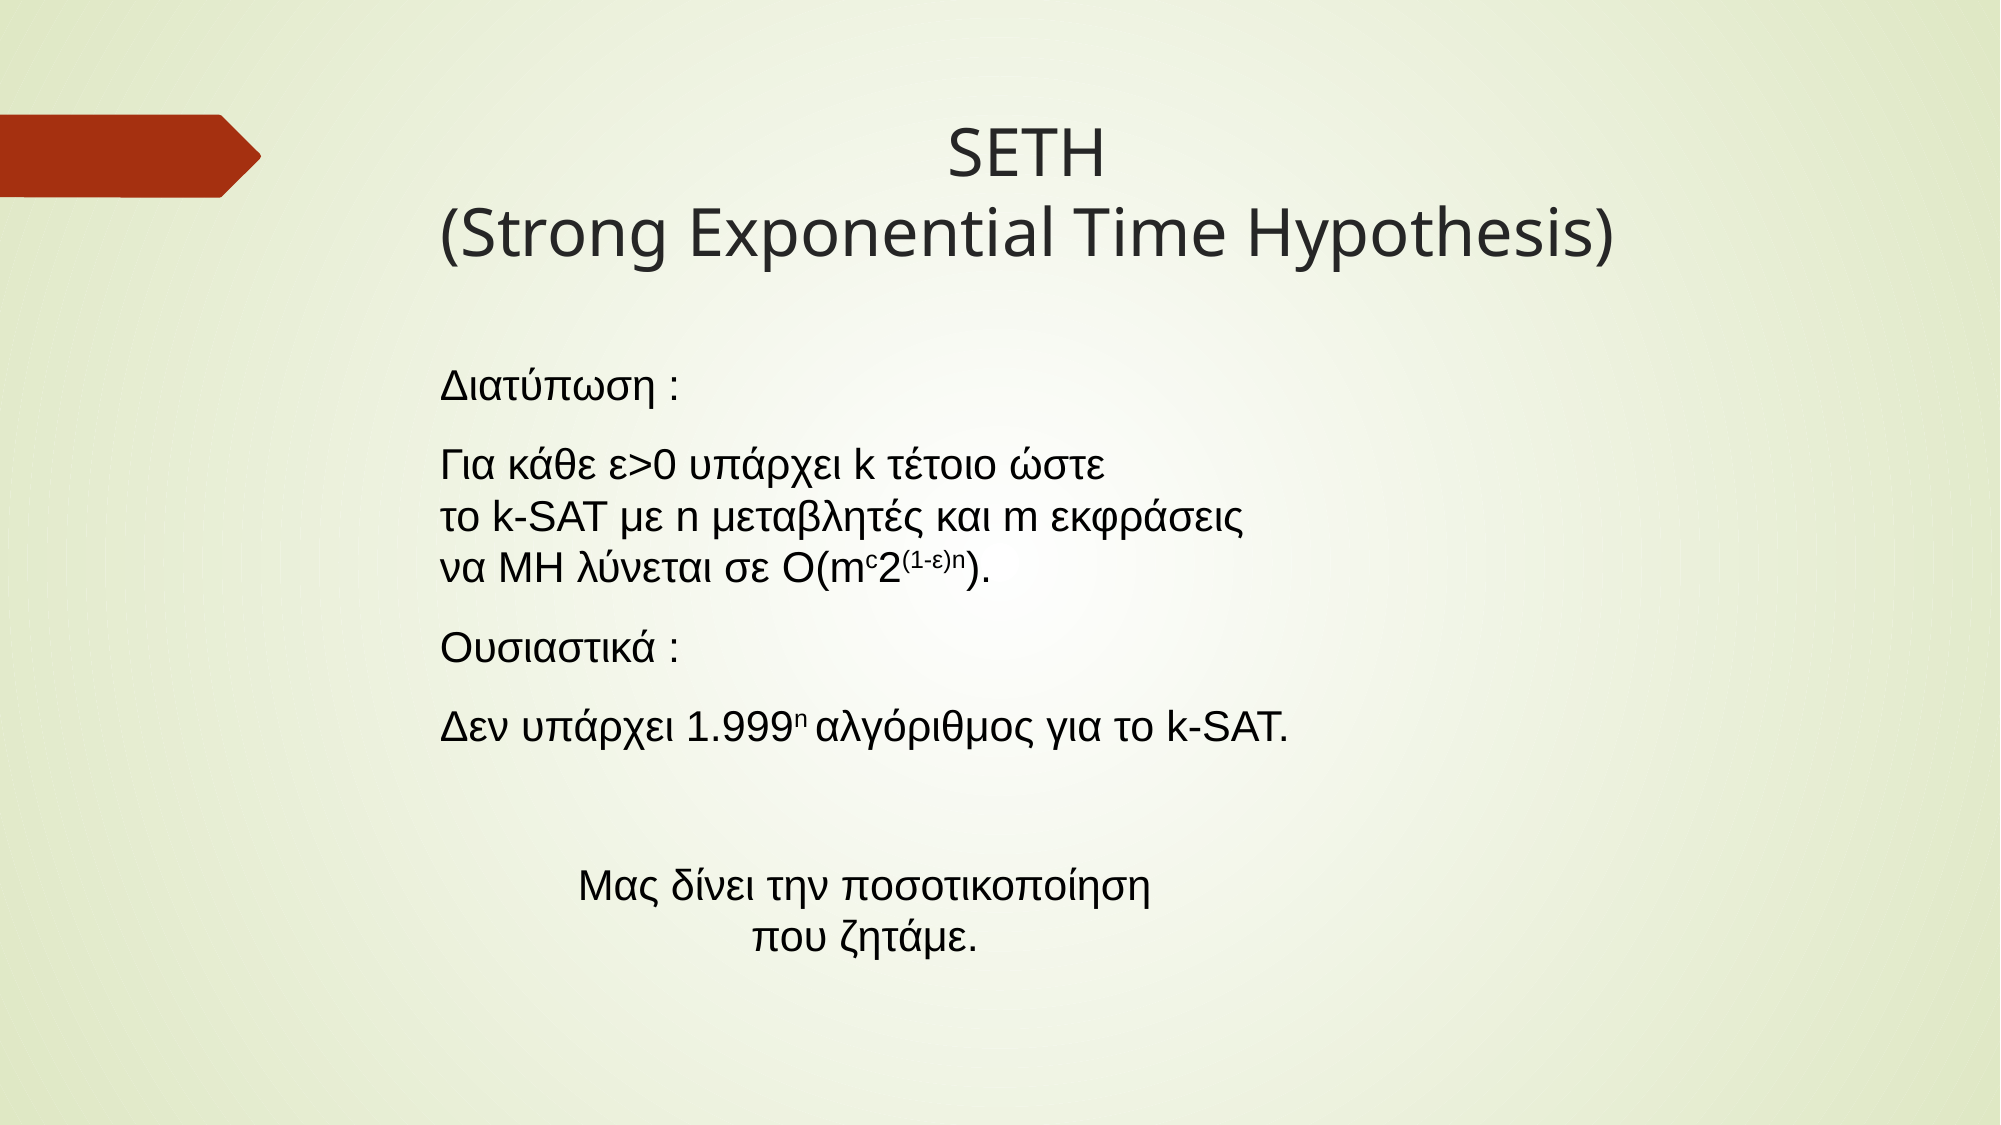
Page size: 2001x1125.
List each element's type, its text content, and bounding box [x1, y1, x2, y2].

title SETH (Strong Exponential Time Hypothesis) [425, 102, 1888, 313]
list Διατύπωση : Για κάθε ε>0 υπάρχει k τέτοιο ώστε το k-SAT με n μεταβλητές και m εκφράσεις να ΜΗ λύνεται σε Ο(mc2(1-ε)n). Ουσιαστικά : Δεν υπάρχει 1.999n αλγόριθμος για το k-SAT. Μας δίνει την ποσοτικοποίηση που ζητάμε. [424, 350, 1689, 970]
